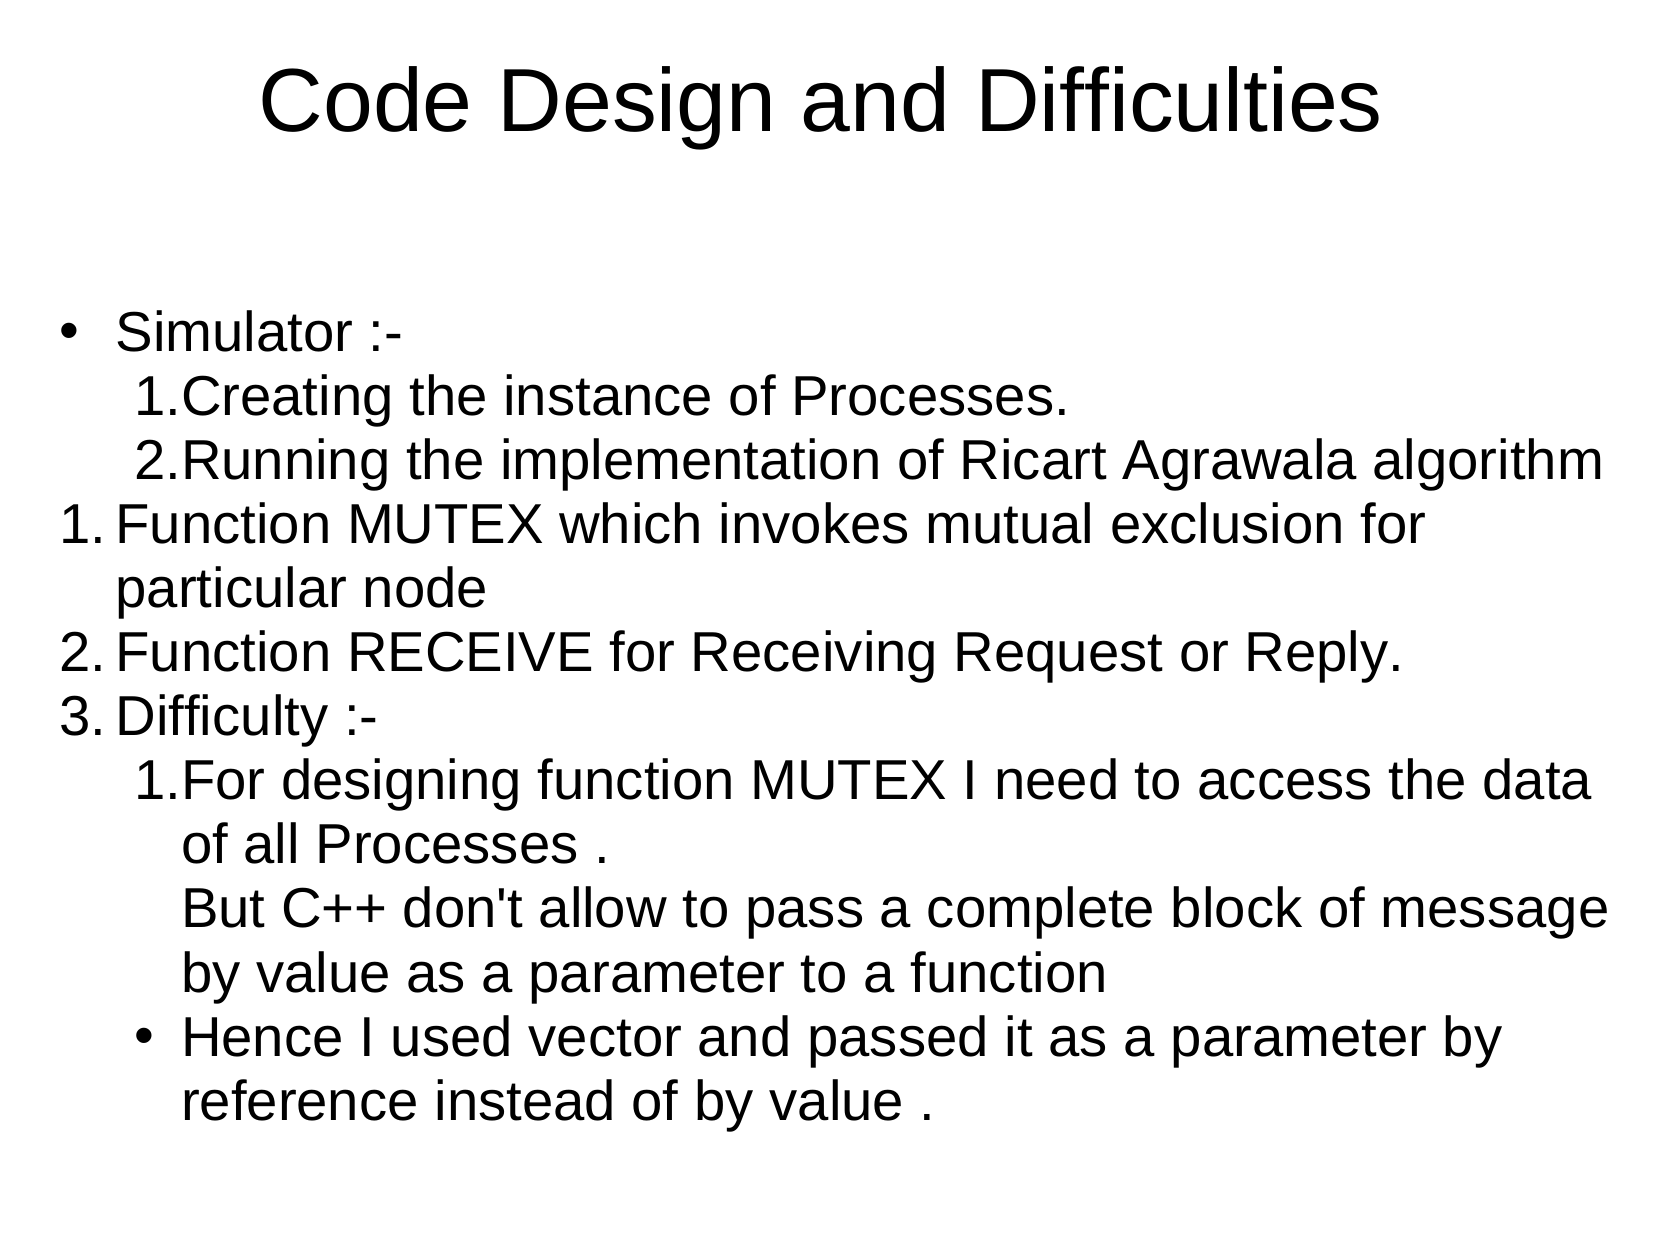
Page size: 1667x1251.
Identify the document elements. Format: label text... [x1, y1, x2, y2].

list Simulator :- Creating the instance of Processes. Running the implementation of Ricart Agrawala algorithm Function MUTEX which invokes mutual exclusion for particular node Function RECEIVE for Receiving Request or Reply. Difficulty :- For designing function MUTEX I need to access the data of all Processes . But C++ don't allow to pass a complete block of message by value as a parameter to a function Hence I used vector and passed it as a parameter by reference instead of by value . [40, 300, 1627, 1201]
title Code Design and Difficulties [40, 50, 1627, 201]
